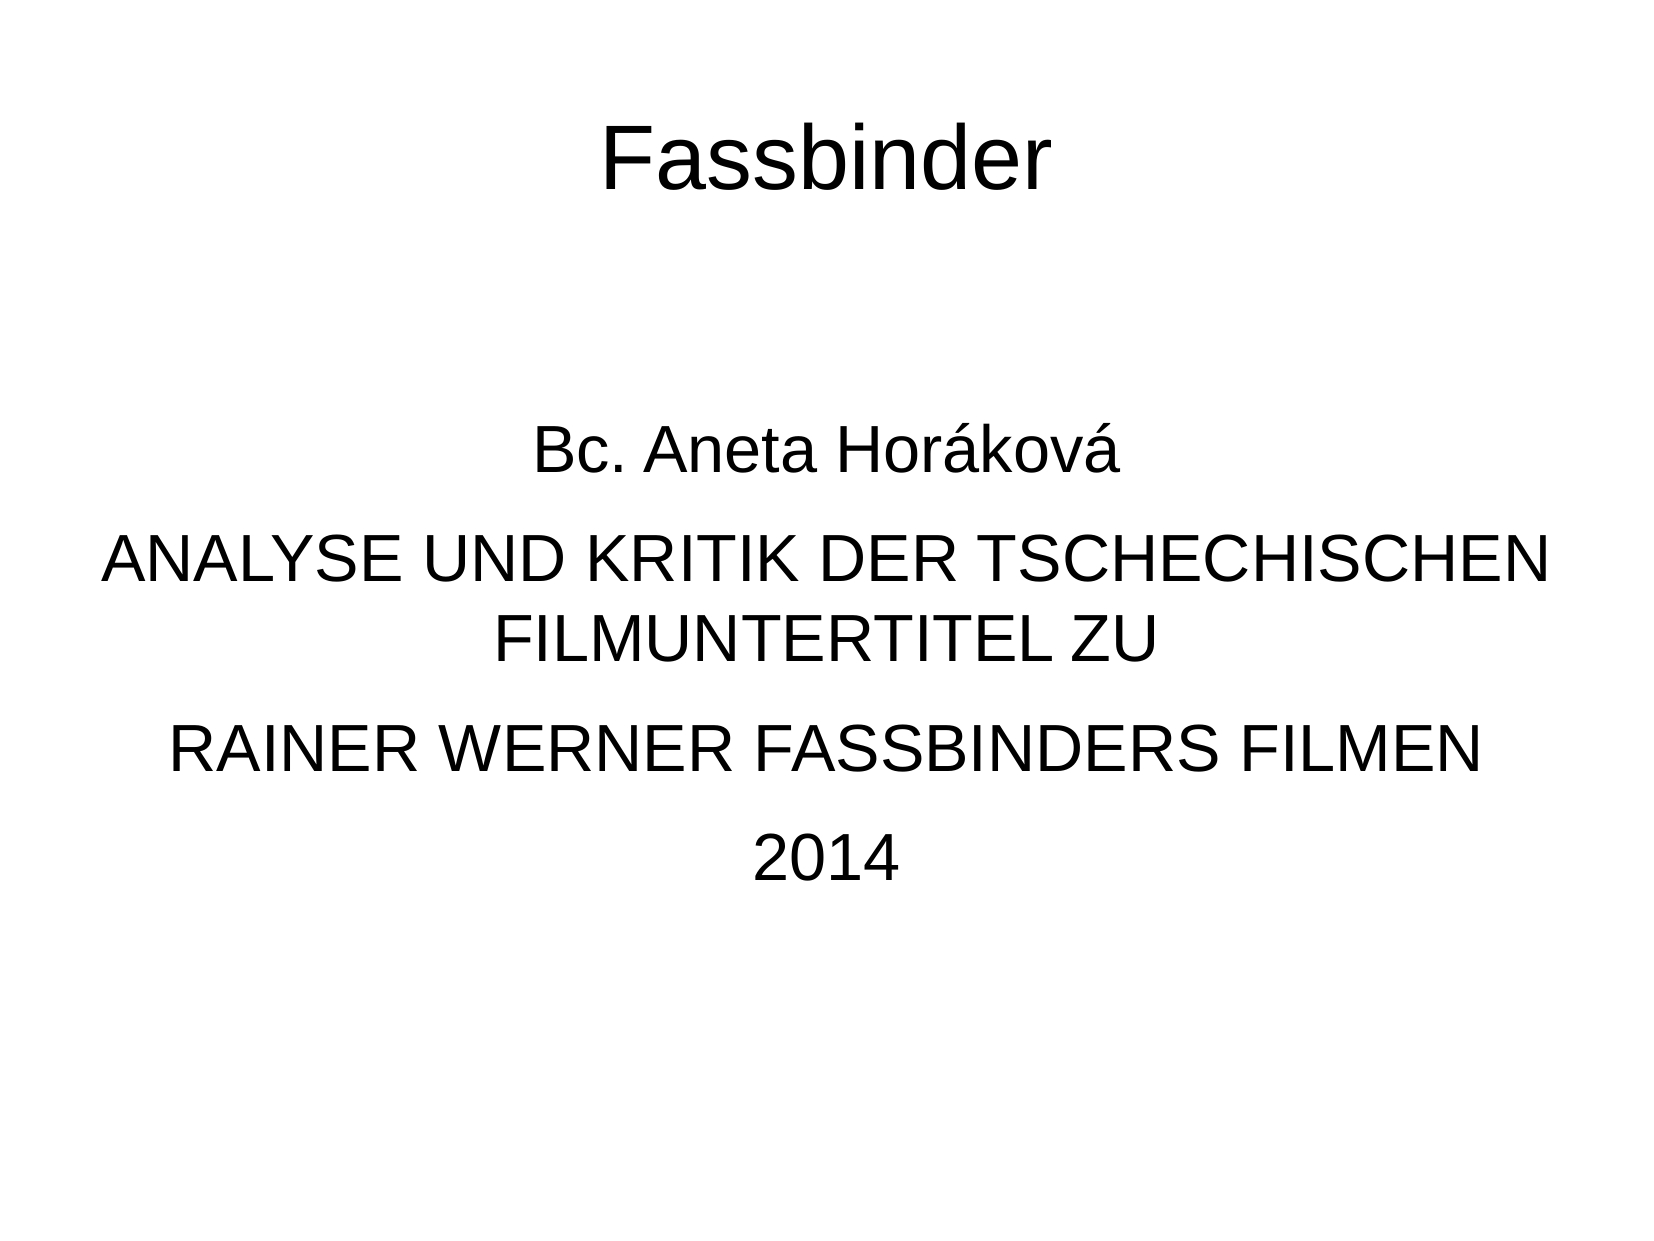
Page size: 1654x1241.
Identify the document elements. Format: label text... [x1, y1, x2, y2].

title Fassbinder [82, 49, 1571, 257]
subtitle Bc. Aneta Horáková ANALYSE UND KRITIK DER TSCHECHISCHEN FILMUNTERTITEL ZU RAINER WERNER FASSBINDERS FILMEN 2014 [82, 290, 1571, 1010]
